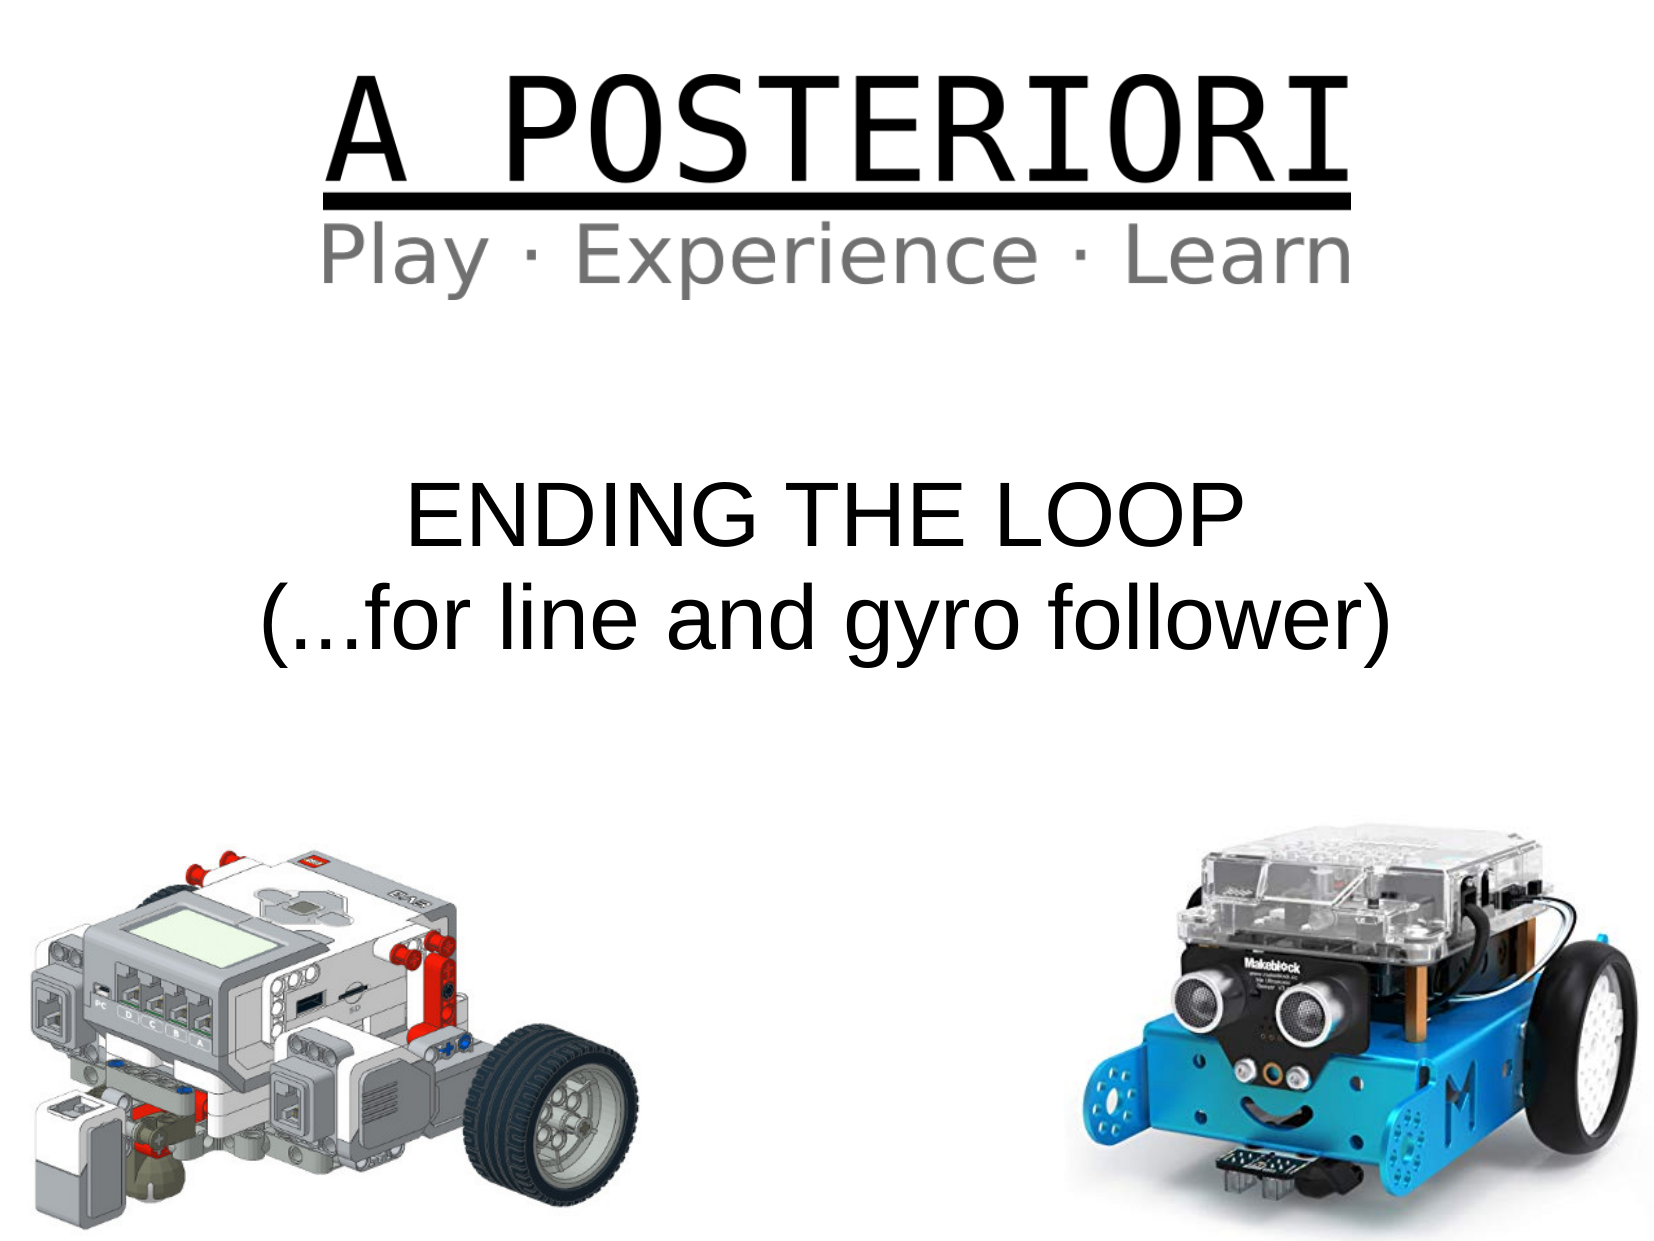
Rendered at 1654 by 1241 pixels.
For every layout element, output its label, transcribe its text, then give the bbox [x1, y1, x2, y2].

picture [323, 74, 1351, 301]
picture [0, 833, 646, 1236]
picture [1064, 704, 1654, 1241]
title ENDING THE LOOP (...for line and gyro follower) [82, 361, 1571, 772]
